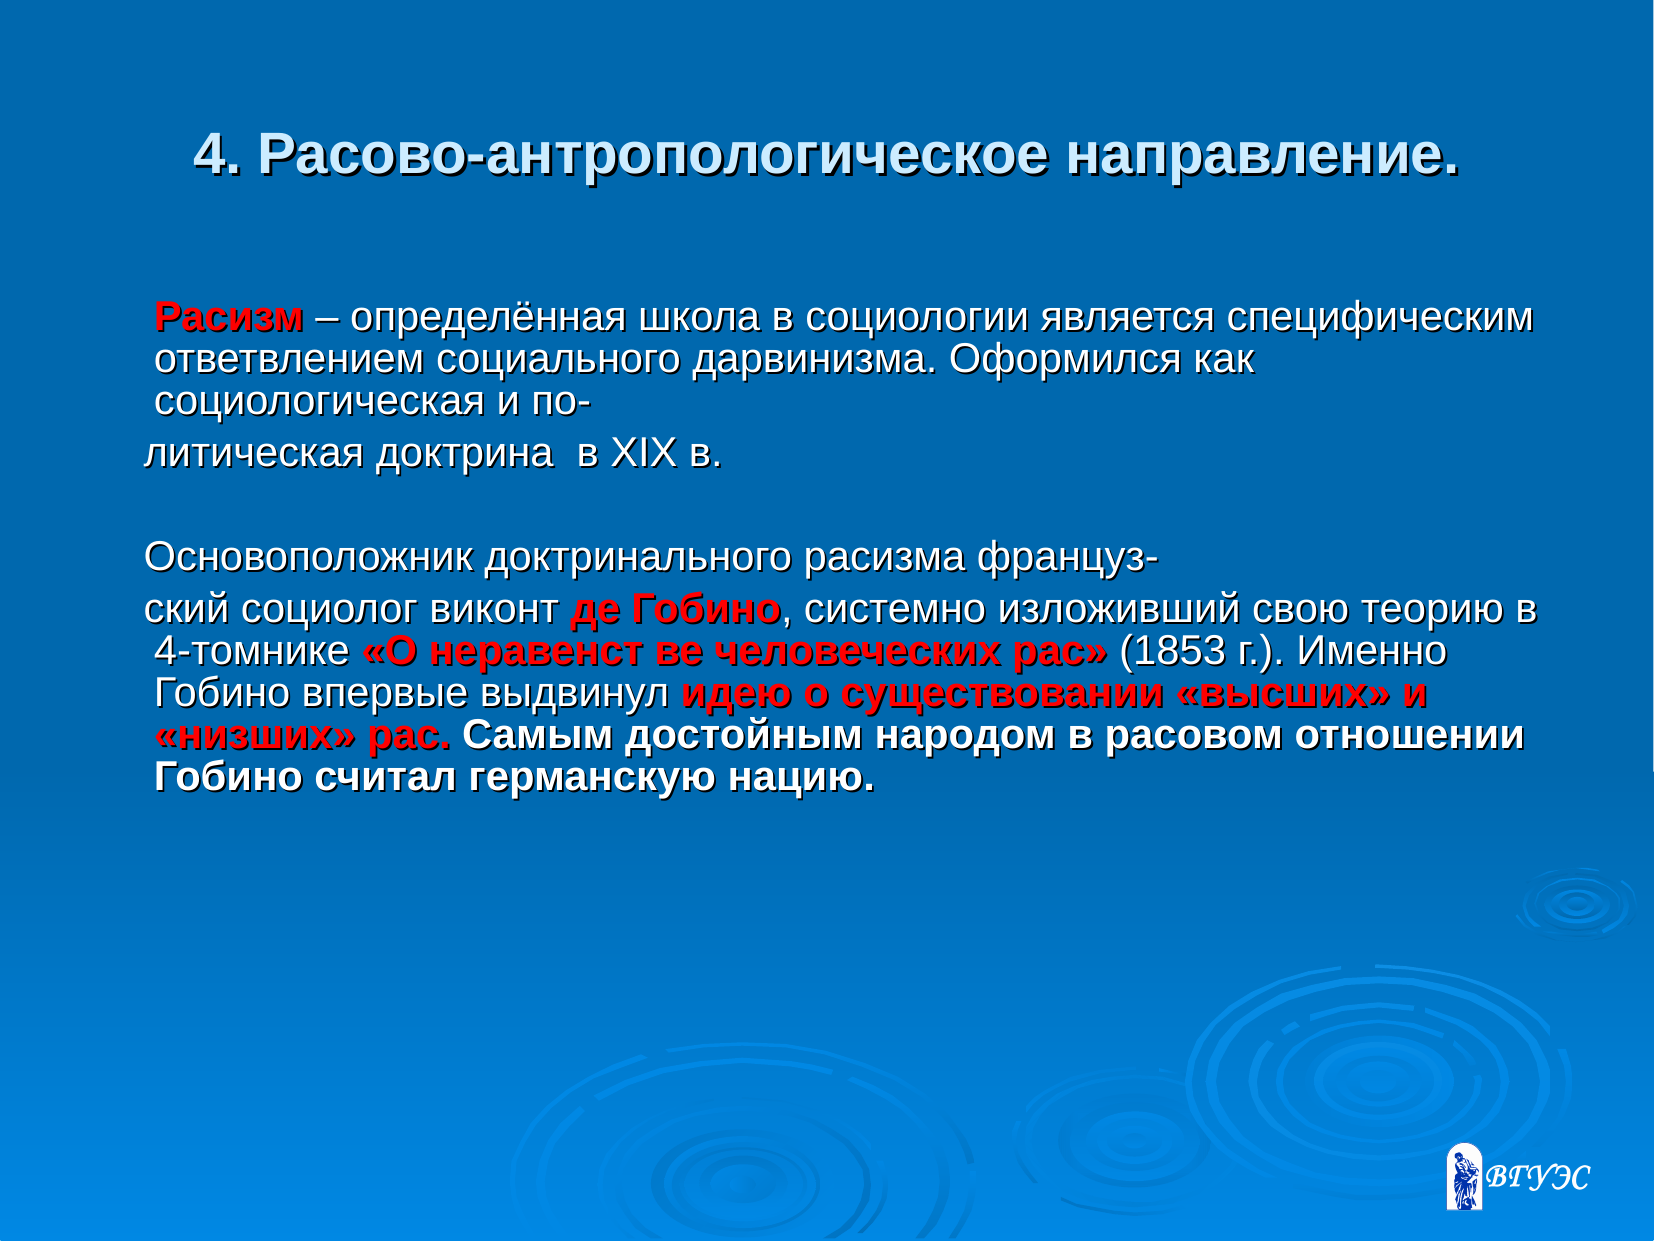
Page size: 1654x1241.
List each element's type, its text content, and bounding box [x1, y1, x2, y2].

picture [1446, 1142, 1592, 1211]
list Расизм – определённая школа в социологии является специфическим ответвлением социального дарвинизма. Оформился как социологическая и по- литическая доктрина в XIX в. Основоположник доктринального расизма француз- ский социолог виконт де Гобино, системно изложивший свою теорию в 4-томнике «О неравенст ве человеческих рас» (1853 г.). Именно Гобино впервые выдвинул идею о существовании «высших» и «низших» рас. Самым достойным народом в расовом отношении Гобино считал германскую нацию. [82, 289, 1571, 1108]
title 4. Расово-антропологическое направление. [82, 50, 1571, 257]
